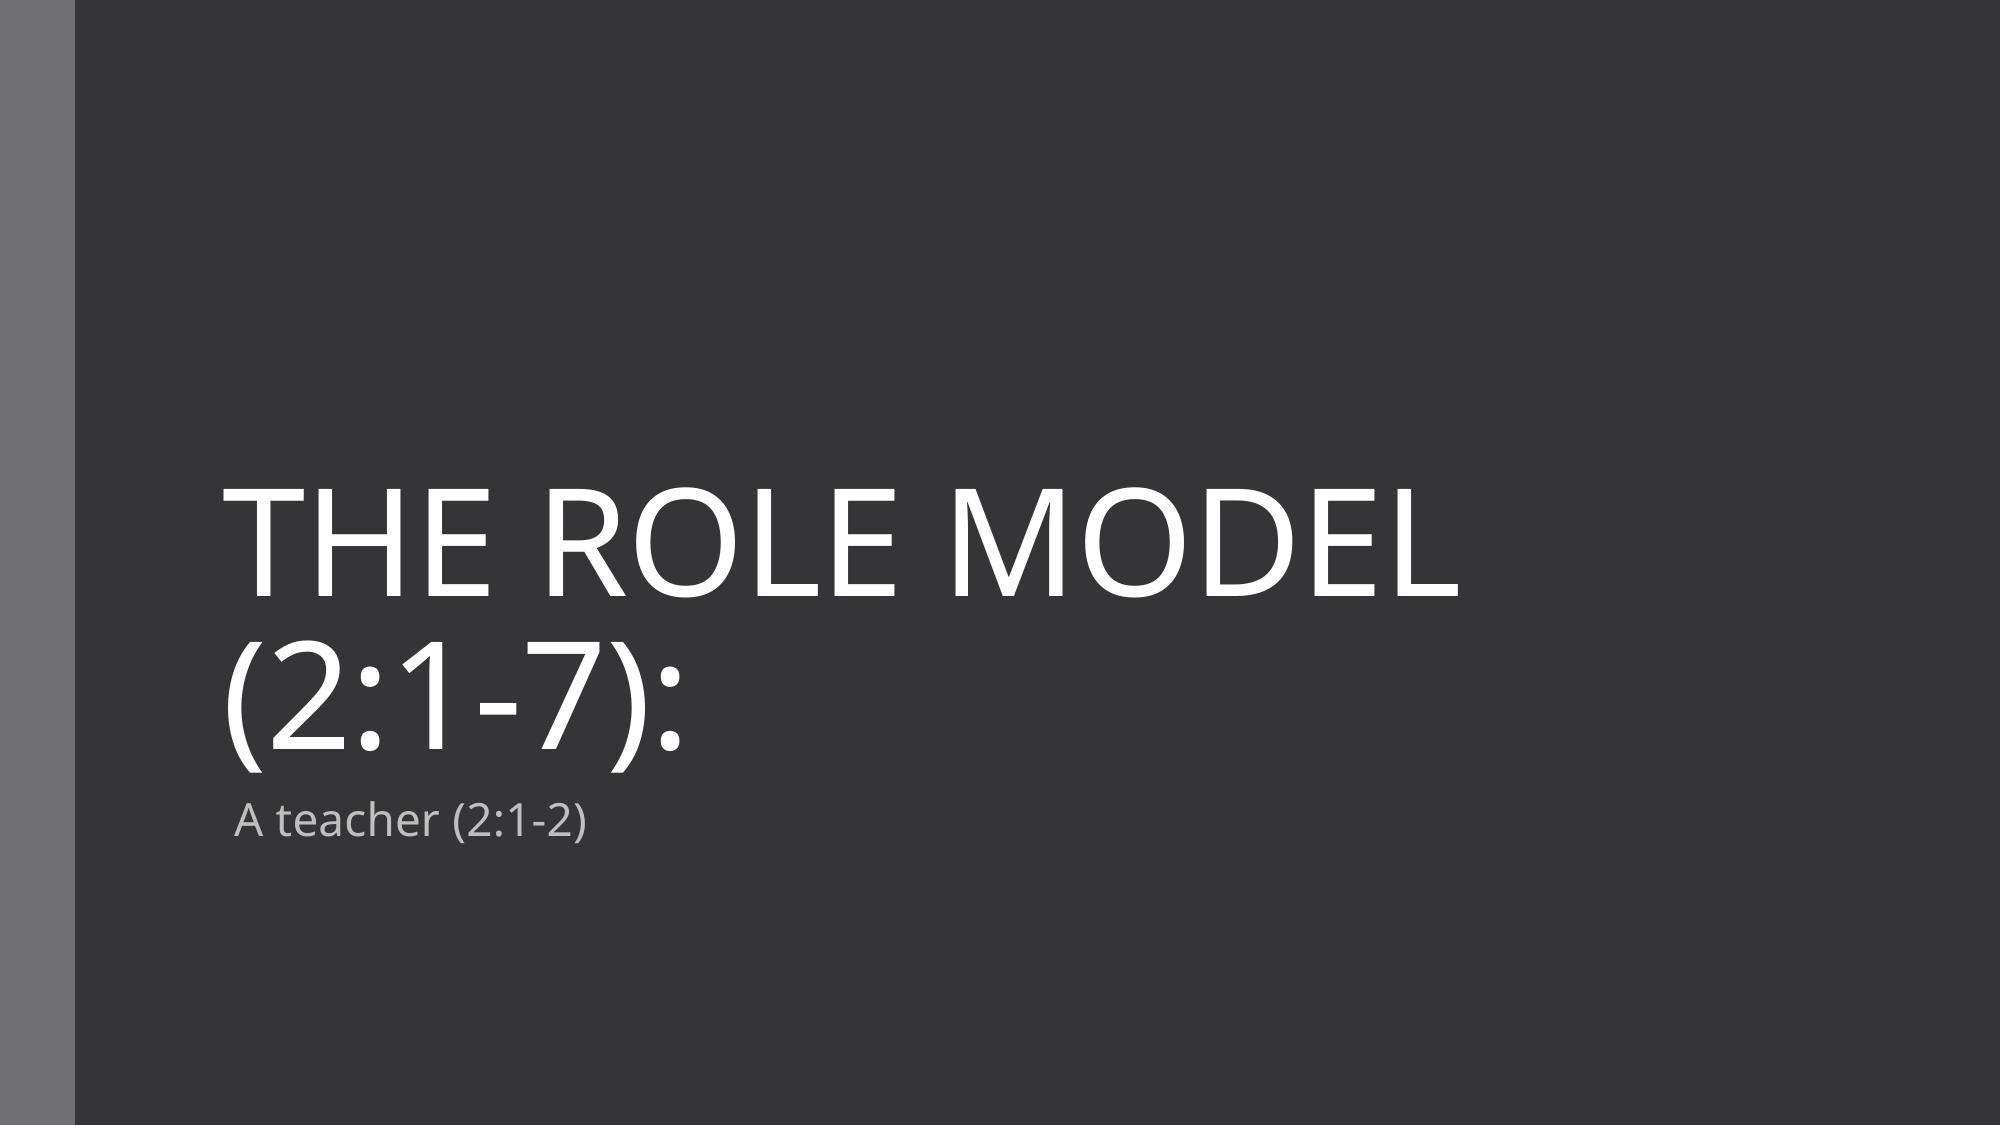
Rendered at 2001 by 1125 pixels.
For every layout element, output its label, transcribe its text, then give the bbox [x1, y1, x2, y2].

subtitle A teacher (2:1-2) [206, 787, 1752, 1066]
title THE ROLE MODEL (2:1-7): [206, 124, 1752, 787]
